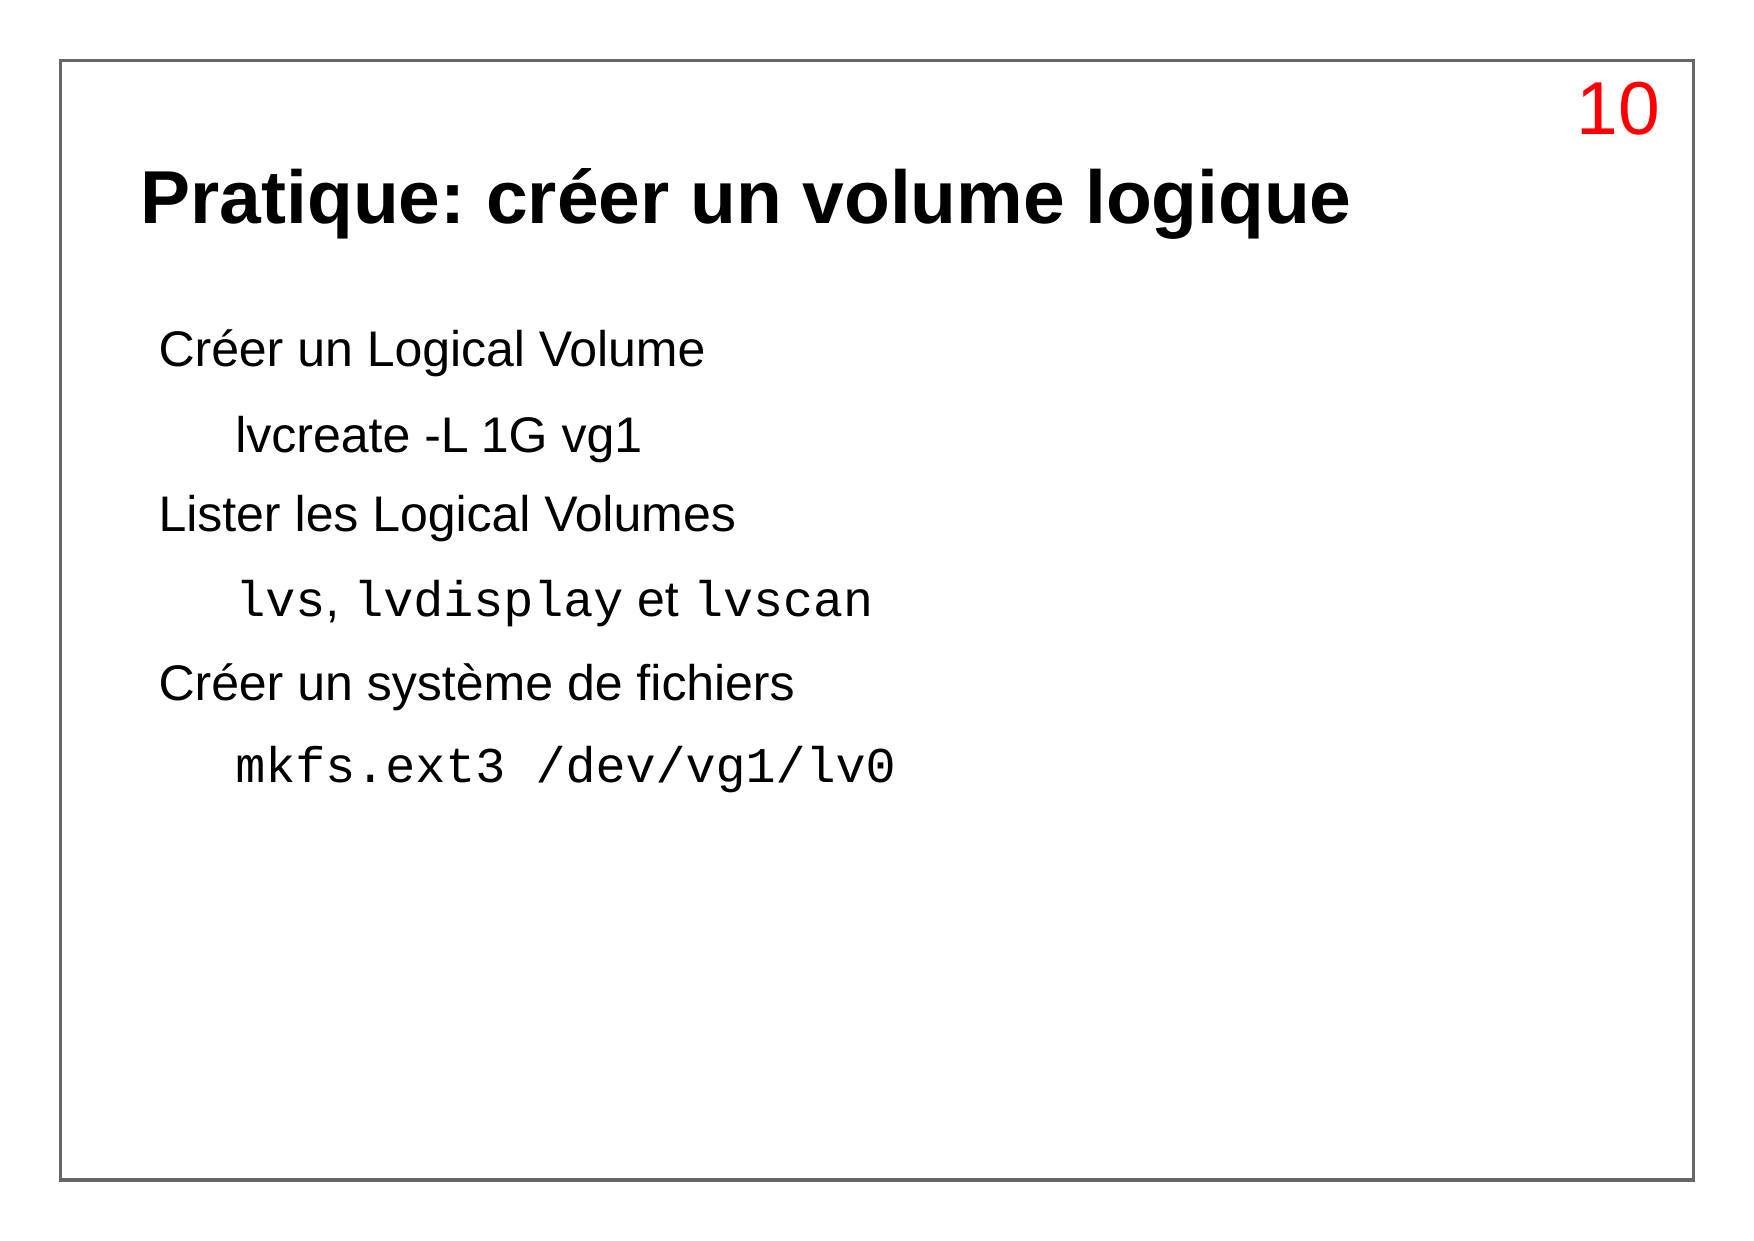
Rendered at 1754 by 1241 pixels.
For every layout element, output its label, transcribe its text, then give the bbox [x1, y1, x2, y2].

title Pratique: créer un volume logique [140, 111, 1614, 284]
list Créer un Logical Volume lvcreate -L 1G vg1 Lister les Logical Volumes lvs, lvdisplay et lvscan Créer un système de fichiers mkfs.ext3 /dev/vg1/lv0 [140, 321, 1614, 1048]
